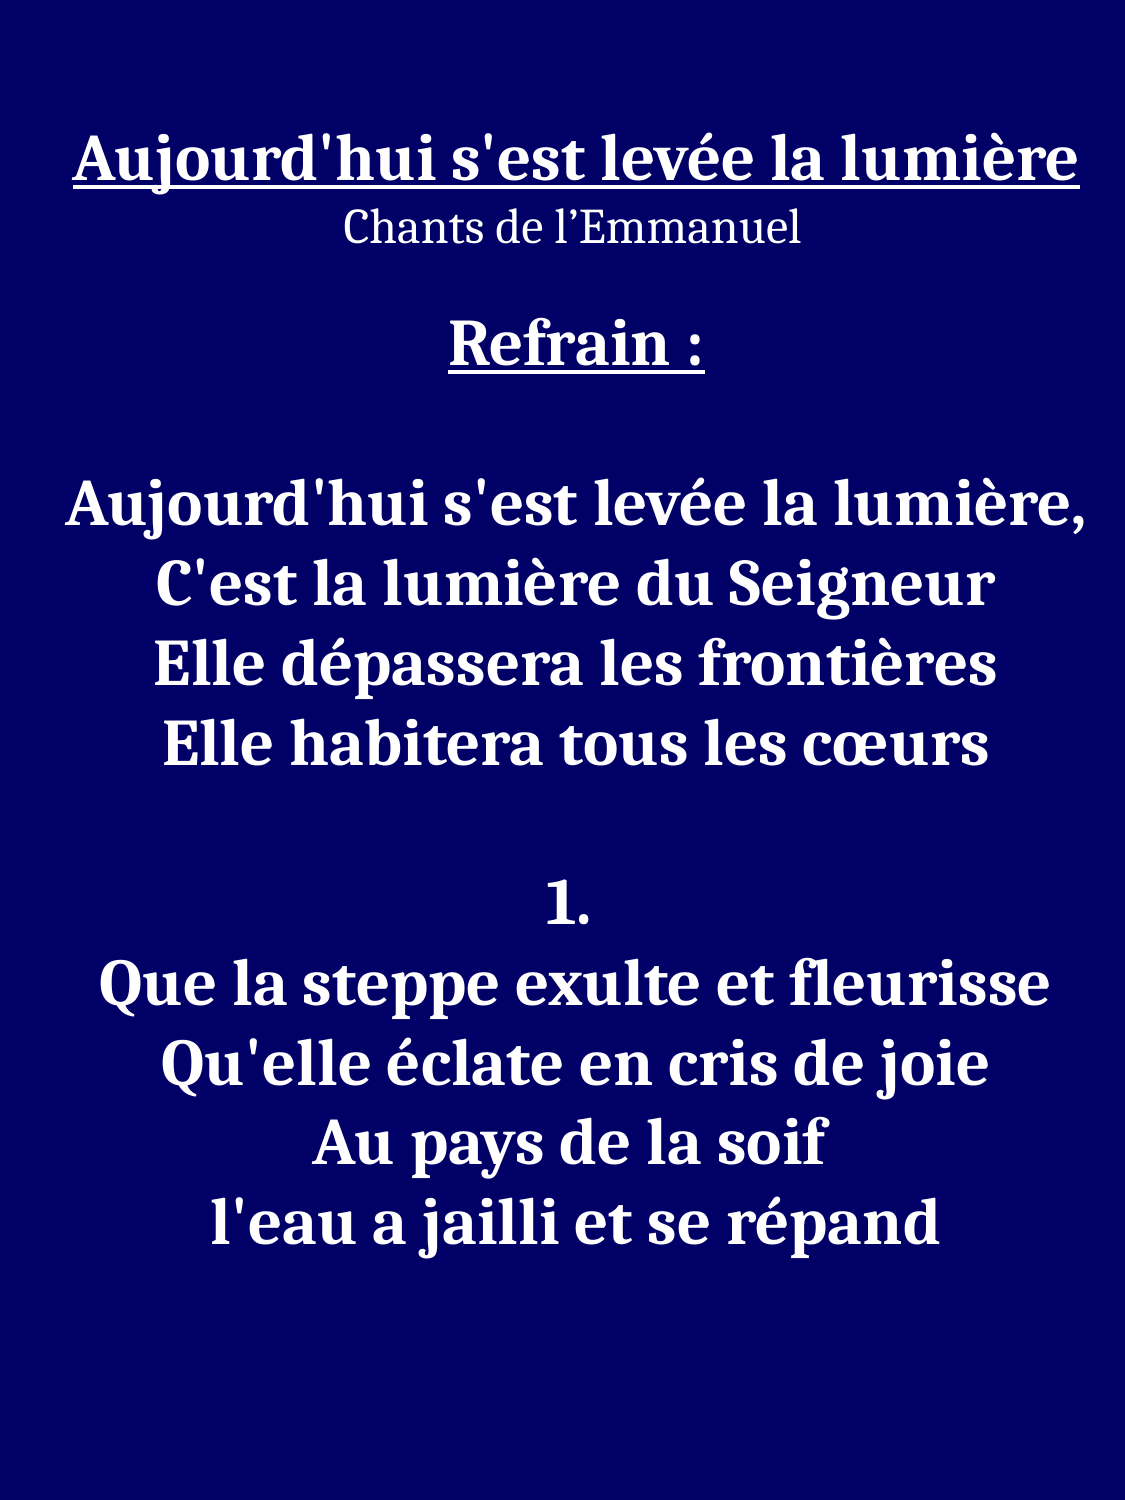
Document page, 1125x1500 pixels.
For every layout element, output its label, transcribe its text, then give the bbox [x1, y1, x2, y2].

text_box Aujourd'hui s'est levée la lumière Chants de l’Emmanuel Refrain : Aujourd'hui s'est levée la lumière, C'est la lumière du Seigneur Elle dépassera les frontières Elle habitera tous les cœurs 1. Que la steppe exulte et fleurisse Qu'elle éclate en cris de joie Au pays de la soif l'eau a jailli et se répand [0, 106, 1125, 1365]
